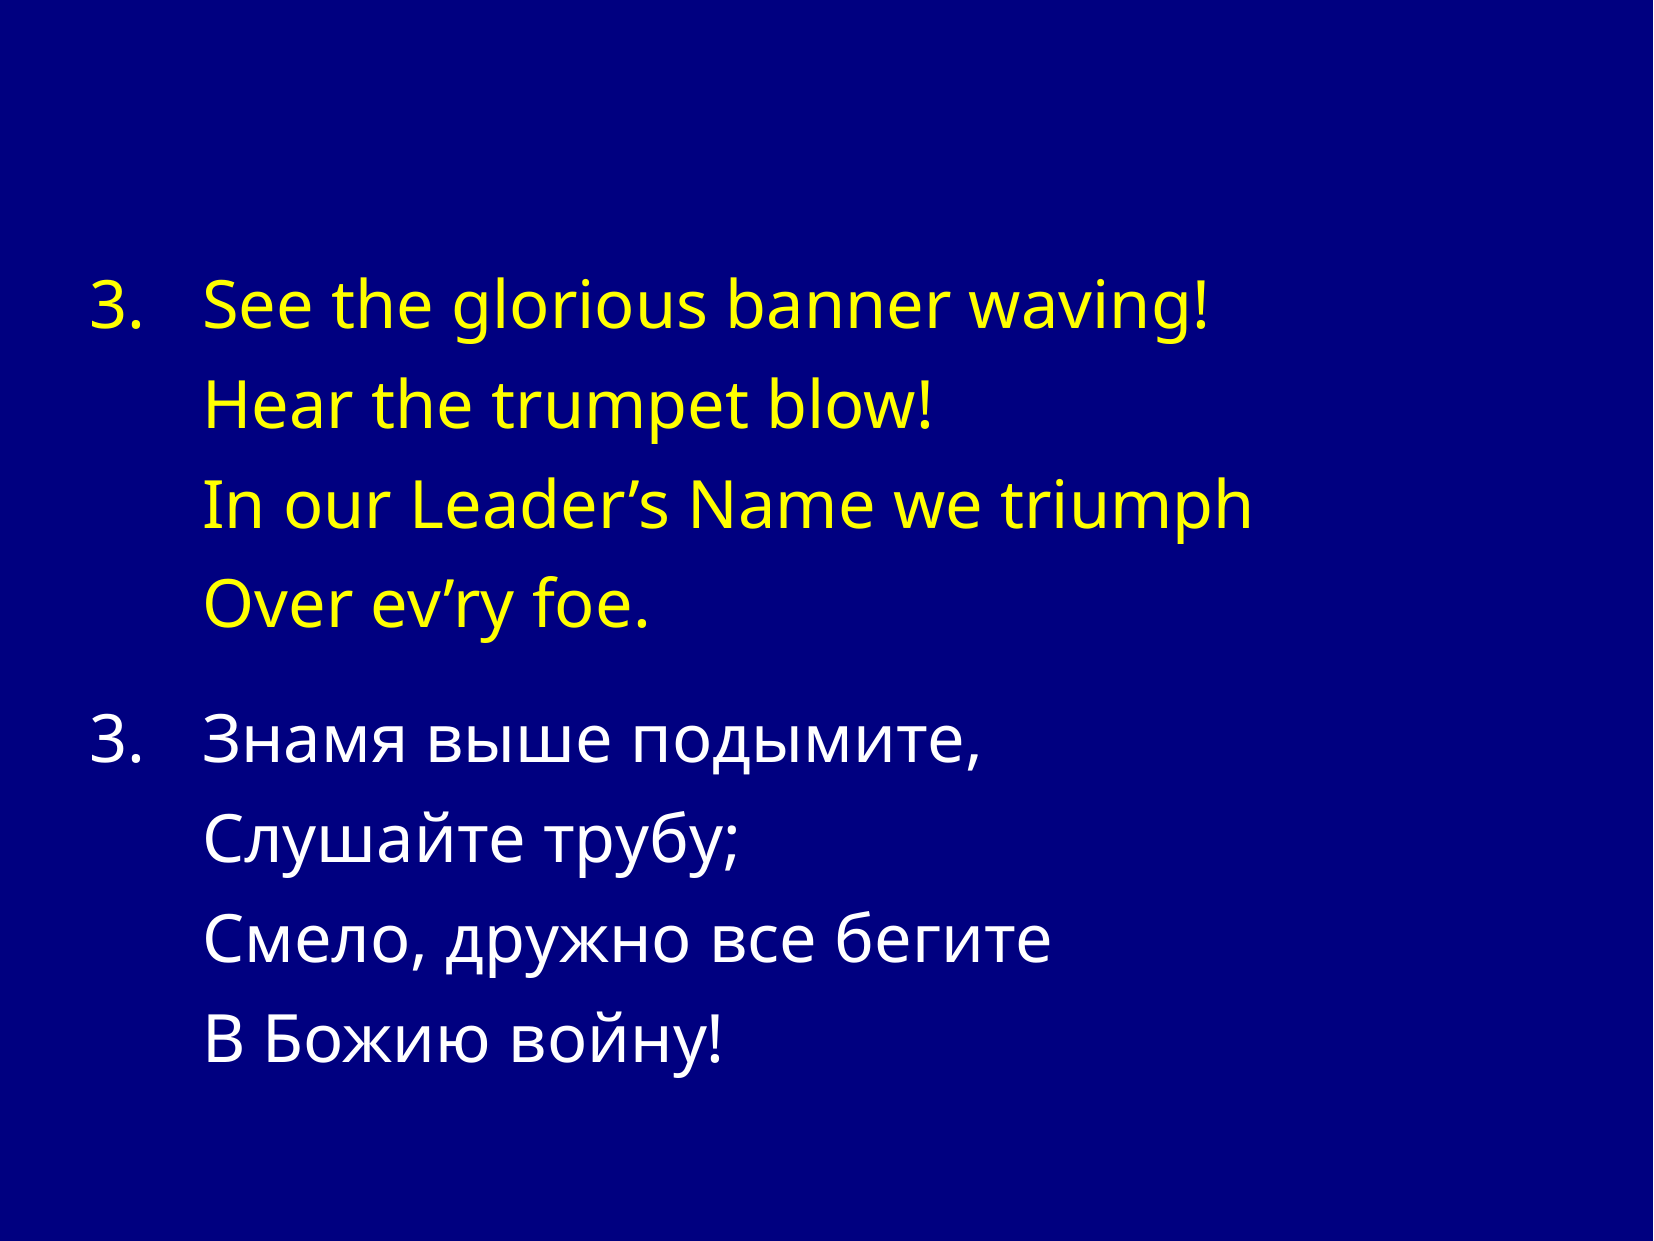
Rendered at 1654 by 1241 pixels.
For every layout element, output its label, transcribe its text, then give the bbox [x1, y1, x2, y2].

text_box 3. Знамя выше подымите, Слушайте трубу; Смело, дружно все бегите В Божию войну! [75, 675, 1576, 1163]
text_box 3. See the glorious banner waving! Hear the trumpet blow! In our Leader’s Name we triumph Over ev’ry foe. [75, 150, 1576, 638]
